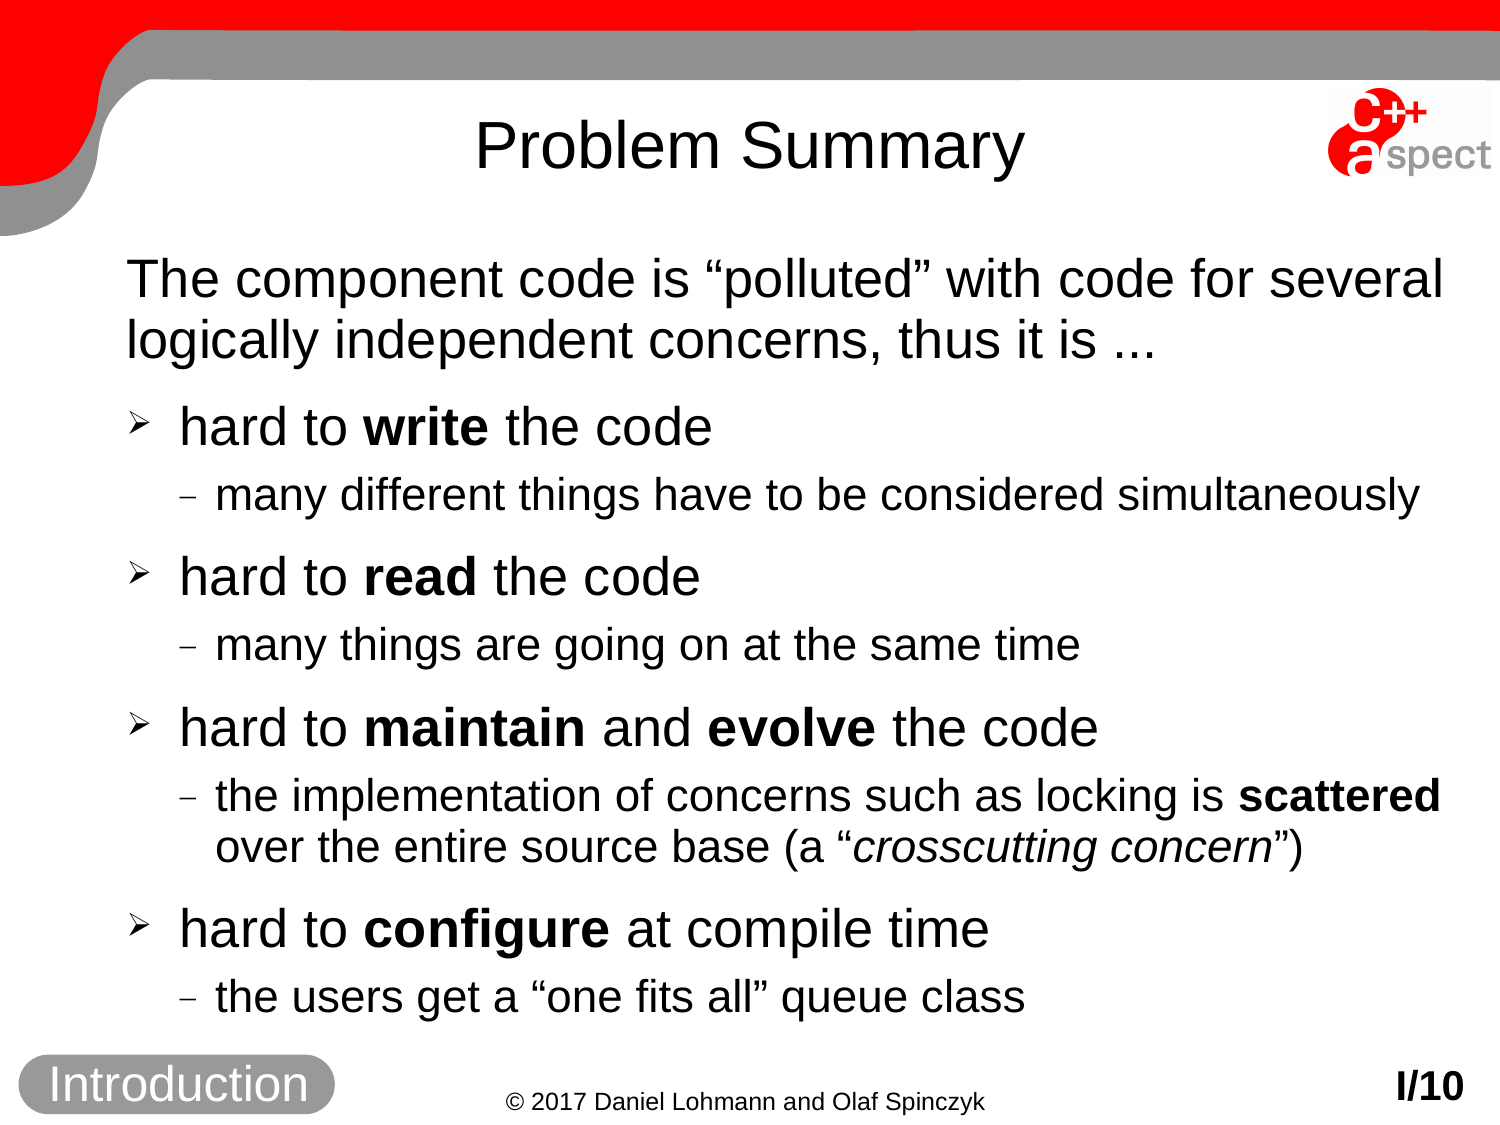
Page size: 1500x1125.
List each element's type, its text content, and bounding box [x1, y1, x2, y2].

title Problem Summary [112, 80, 1388, 205]
list The component code is “polluted” with code for several logically independent concerns, thus it is ... hard to write the code many different things have to be considered simultaneously hard to read the code many things are going on at the same time hard to maintain and evolve the code the implementation of concerns such as locking is scattered over the entire source base (a “crosscutting concern”) hard to configure at compile time the users get a “one fits all” queue class [126, 248, 1459, 1023]
